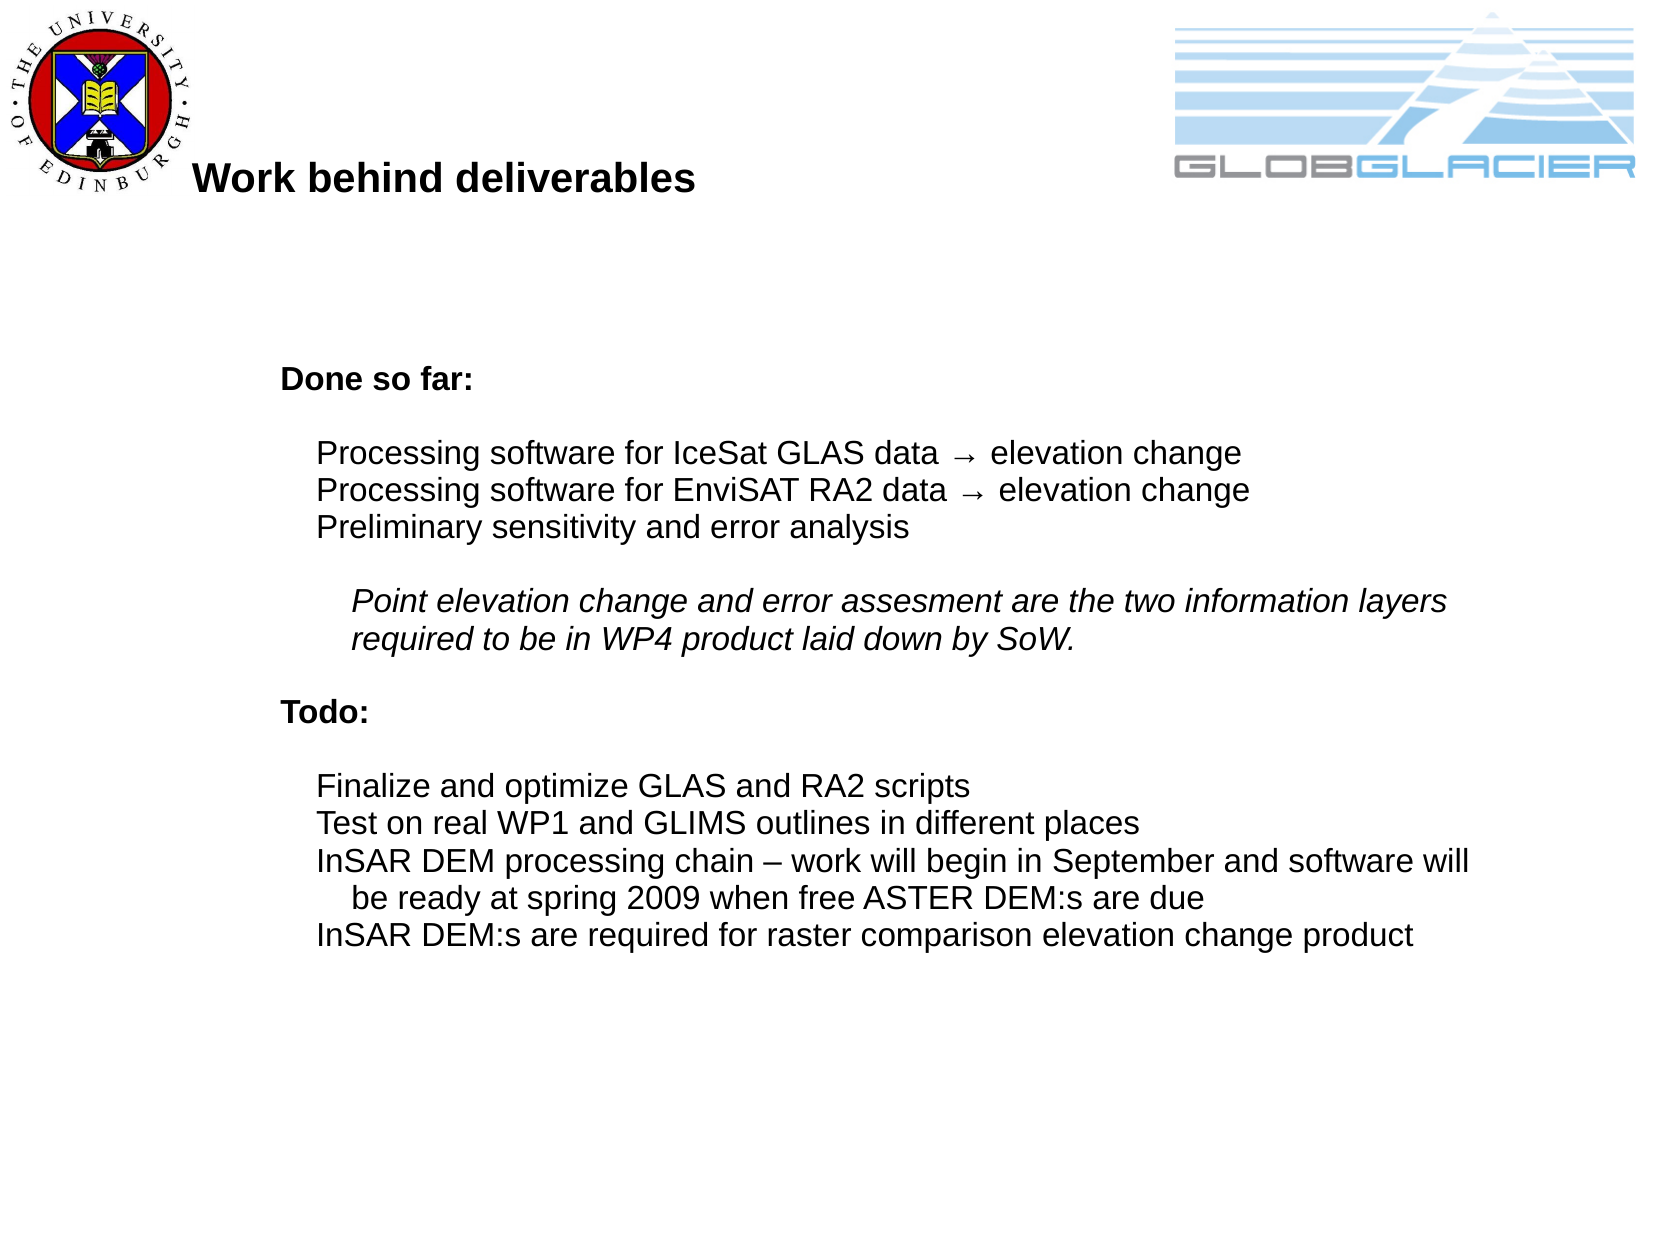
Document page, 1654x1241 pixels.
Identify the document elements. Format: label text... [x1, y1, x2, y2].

picture [1139, 0, 1654, 188]
text_box Done so far: Processing software for IceSat GLAS data → elevation change Processing software for EnviSAT RA2 data → elevation change Preliminary sensitivity and error analysis Point elevation change and error assesment are the two information layers required to be in WP4 product laid down by SoW. Todo: Finalize and optimize GLAS and RA2 scripts Test on real WP1 and GLIMS outlines in different places InSAR DEM processing chain – work will begin in September and software will be ready at spring 2009 when free ASTER DEM:s are due InSAR DEM:s are required for raster comparison elevation change product [265, 353, 1654, 1162]
text_box Work behind deliverables [177, 147, 712, 226]
picture [6, 5, 195, 197]
